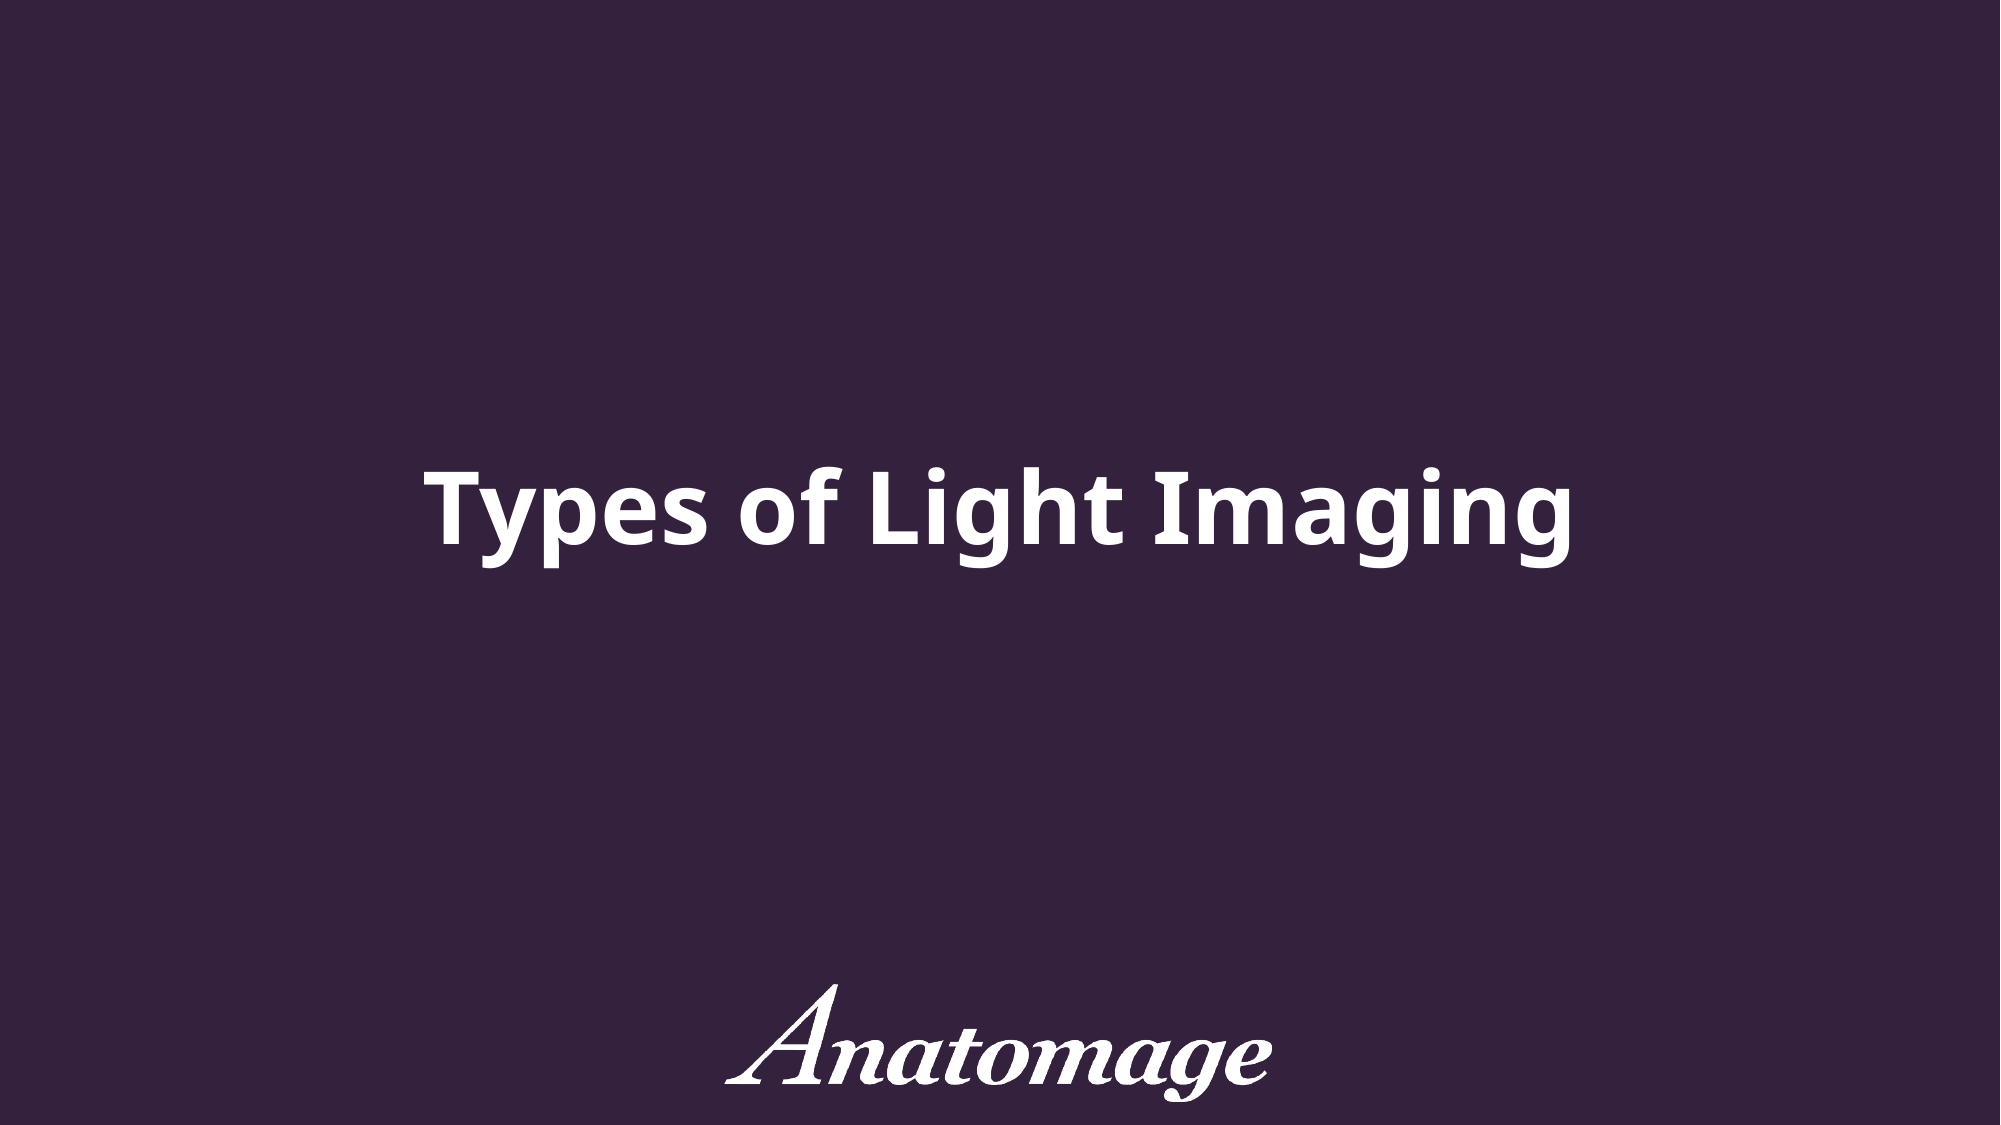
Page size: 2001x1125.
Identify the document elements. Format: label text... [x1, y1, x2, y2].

picture [724, 984, 1272, 1102]
text_box Types of Light Imaging [0, 450, 2000, 575]
text_box [0, 974, 2000, 1125]
